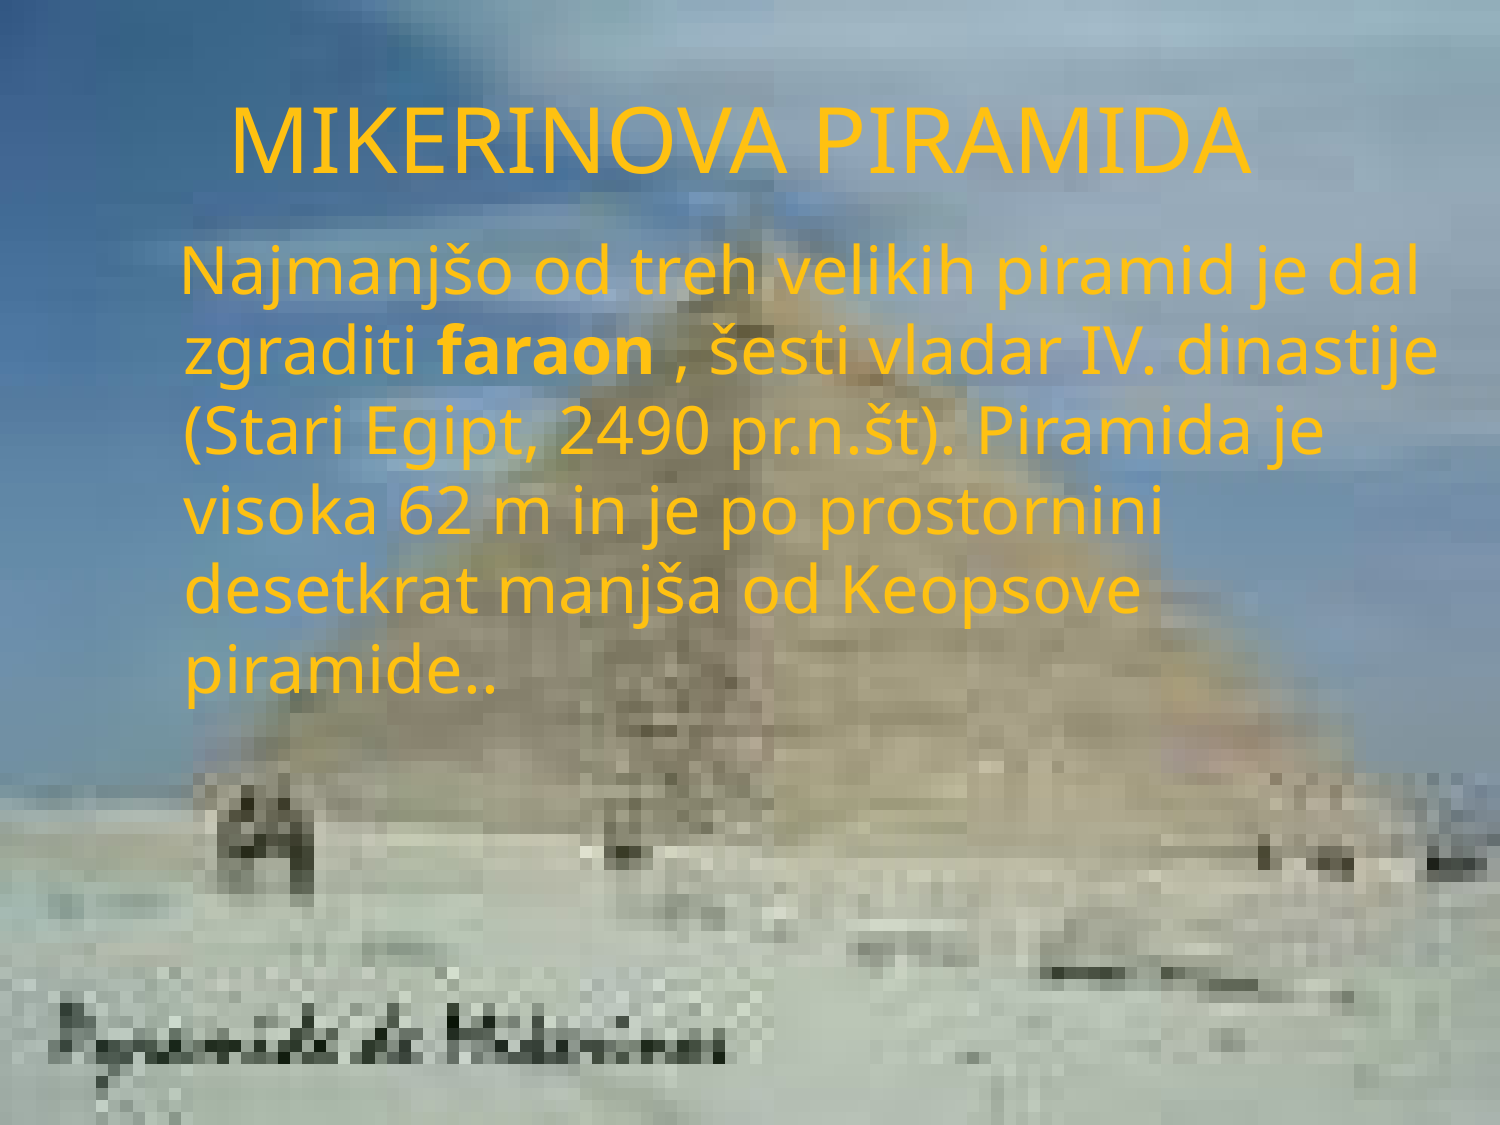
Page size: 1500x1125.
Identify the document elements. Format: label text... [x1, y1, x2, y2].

title MIKERINOVA PIRAMIDA [64, 42, 1415, 231]
picture [0, 0, 1500, 1125]
list Najmanjšo od treh velikih piramid je dal zgraditi faraon , šesti vladar IV. dinastije (Stari Egipt, 2490 pr.n.št). Piramida je visoka 62 m in je po prostornini desetkrat manjša od Keopsove piramide.. [112, 220, 1463, 964]
